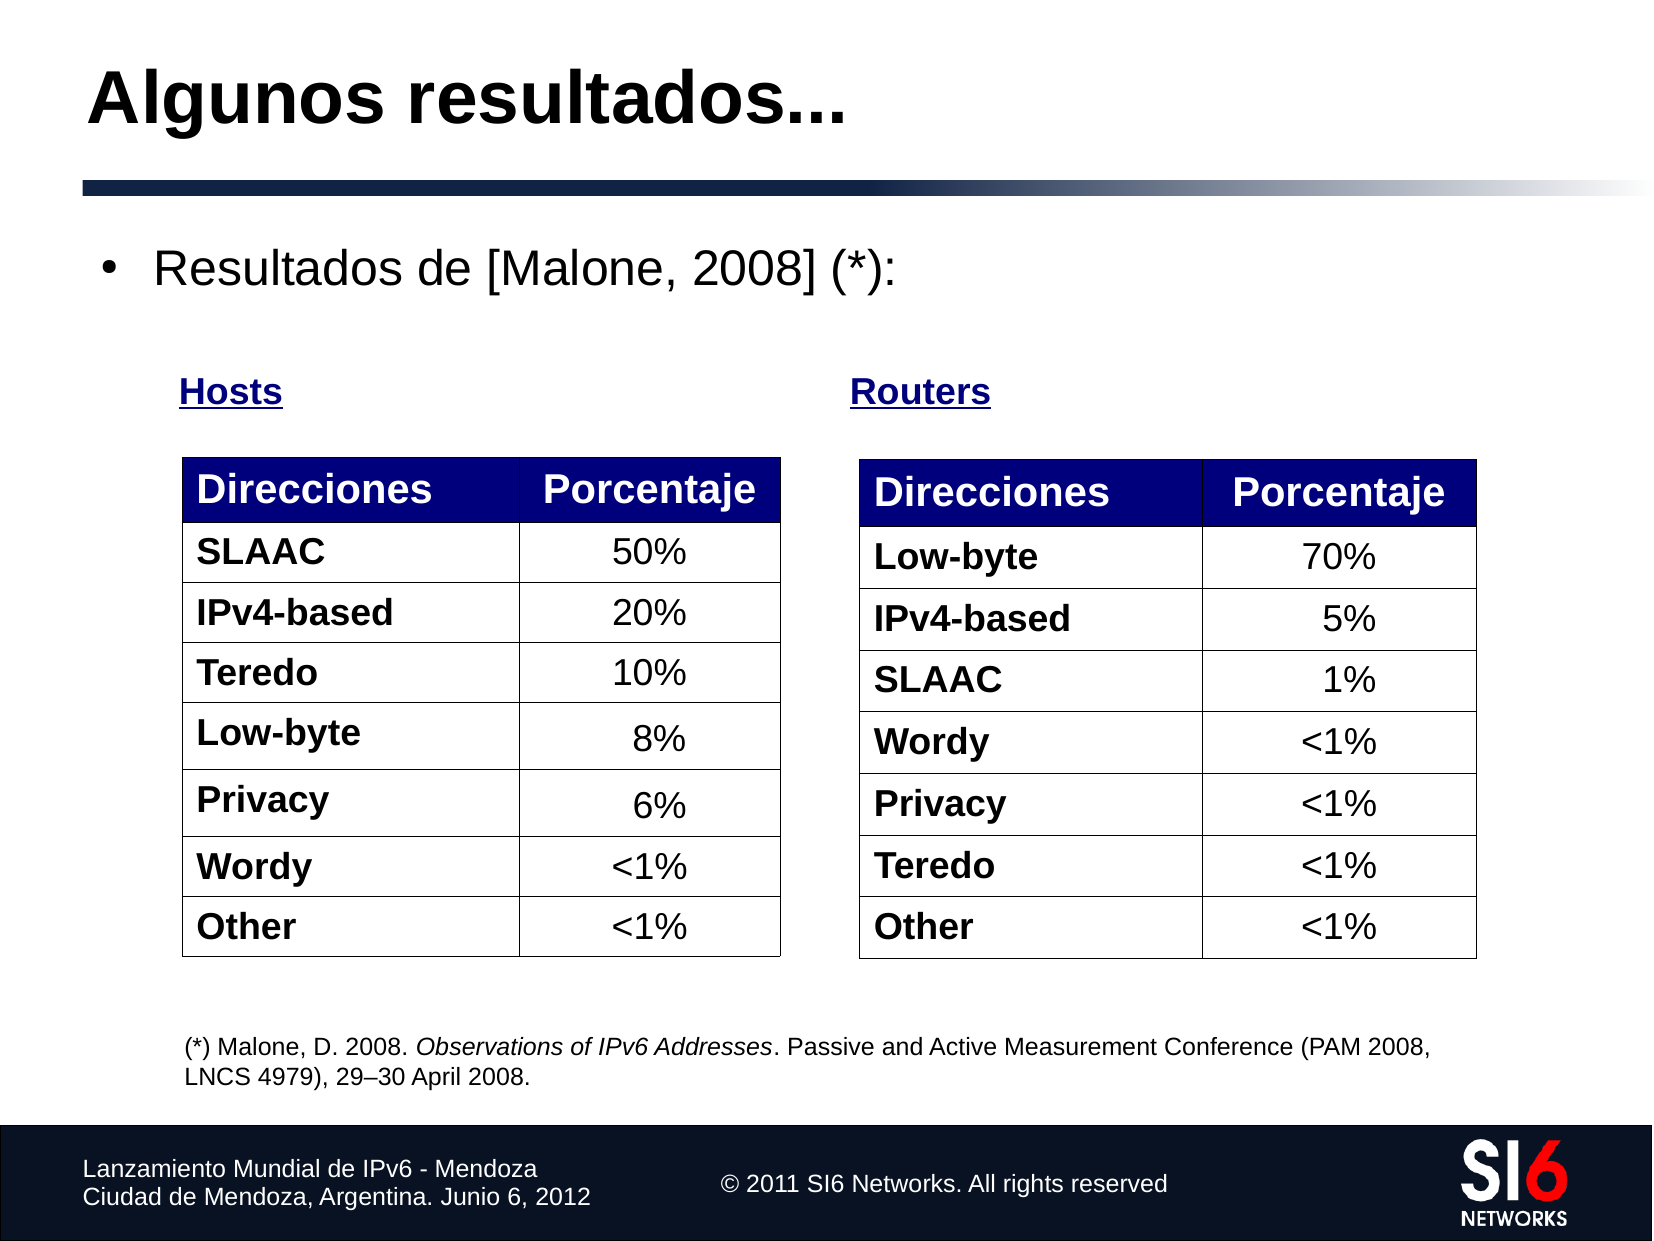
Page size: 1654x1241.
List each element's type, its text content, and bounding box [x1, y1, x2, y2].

table_cell Privacy [183, 770, 519, 836]
title Algunos resultados... [86, 30, 1576, 166]
table_cell <1% [1203, 712, 1476, 773]
table_cell <1% [520, 897, 780, 956]
table_cell Low-byte [860, 527, 1202, 588]
table_cell SLAAC [183, 523, 519, 582]
table_cell <1% [1203, 774, 1476, 835]
table_cell <1% [1203, 836, 1476, 896]
table_cell <1% [520, 837, 780, 896]
table_cell Teredo [183, 643, 519, 702]
table_cell Teredo [860, 836, 1202, 896]
table_header Porcentaje [520, 458, 780, 522]
table_cell SLAAC [860, 651, 1202, 711]
table_cell 8% [520, 703, 780, 769]
table_cell 50% [520, 523, 780, 582]
table_cell Wordy [183, 837, 519, 896]
list Resultados de [Malone, 2008] (*): [82, 240, 1571, 316]
table_cell 5% [1203, 589, 1476, 650]
table_cell 70% [1203, 527, 1476, 588]
table_cell 20% [520, 583, 780, 642]
text_box (*) Malone, D. 2008. Observations of IPv6 Addresses. Passive and Active Measurement Conference (PAM 2008, LNCS 4979), 29–30 April 2008. [169, 1023, 1484, 1099]
table_cell Privacy [860, 774, 1202, 835]
picture [1461, 1139, 1567, 1226]
table_cell Other [860, 897, 1202, 958]
table_cell 10% [520, 643, 780, 702]
table_cell Wordy [860, 712, 1202, 773]
table_header Direcciones [183, 458, 519, 522]
table_header Direcciones [860, 460, 1202, 526]
table_cell IPv4-based [183, 583, 519, 642]
table_cell Other [183, 897, 519, 956]
table_header Porcentaje [1203, 460, 1476, 526]
table_cell 1% [1203, 651, 1476, 711]
table_cell IPv4-based [860, 589, 1202, 650]
table_cell Low-byte [183, 703, 519, 769]
table_cell <1% [1203, 897, 1476, 958]
table_cell 6% [520, 770, 780, 836]
text_box Hosts Routers [80, 359, 1155, 421]
